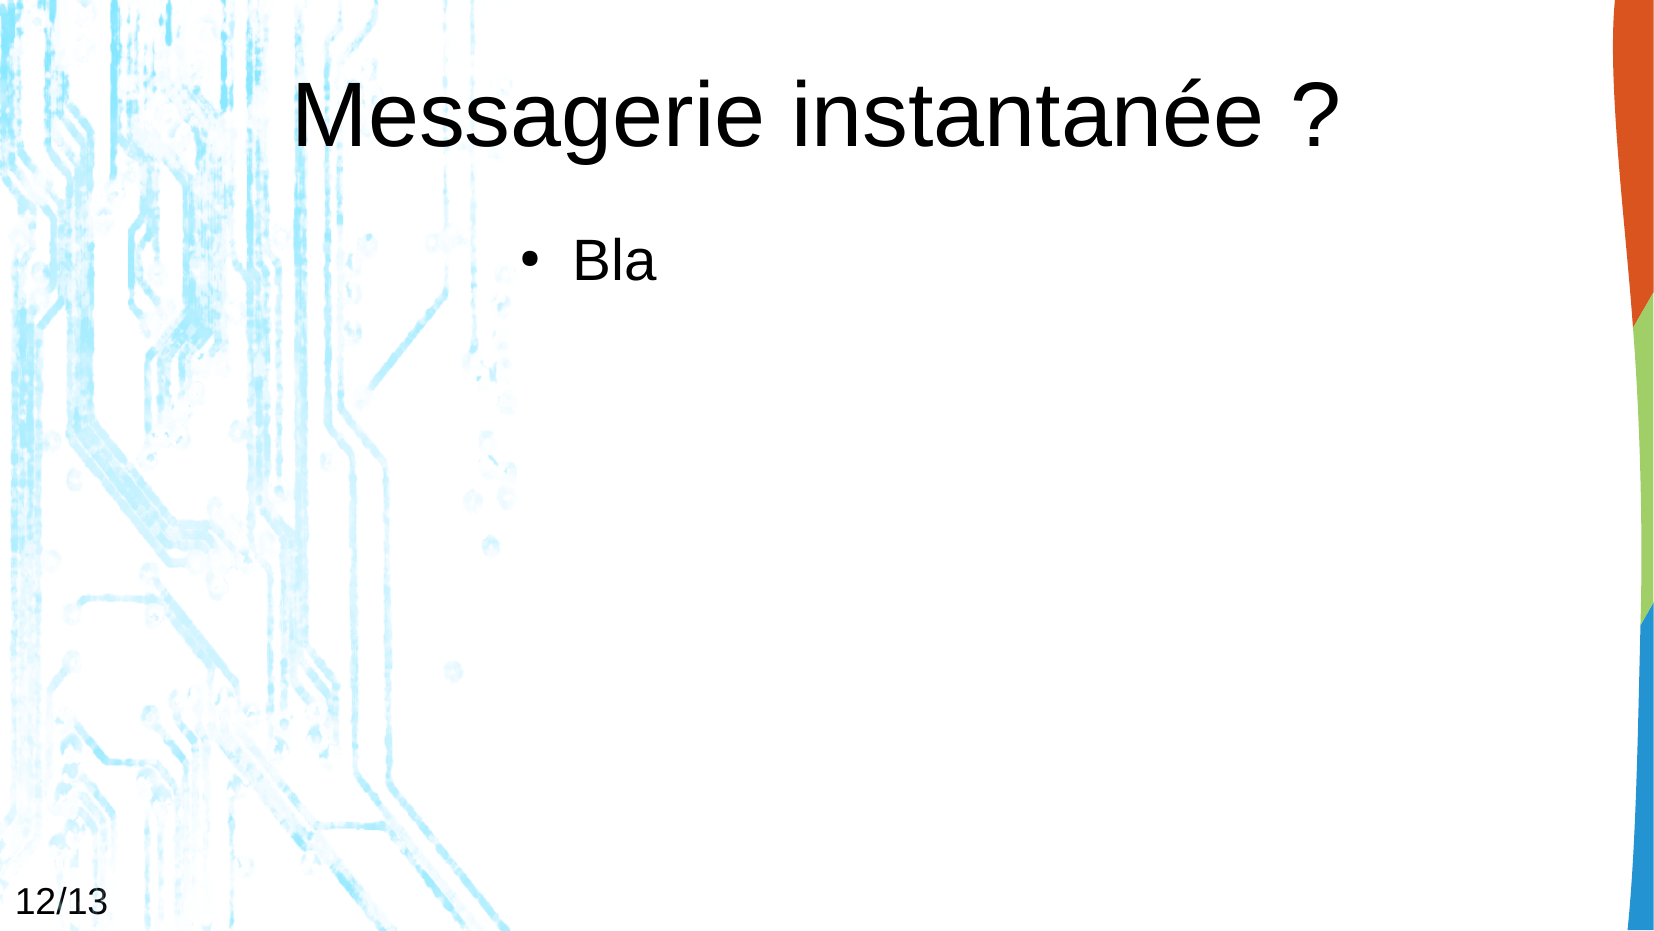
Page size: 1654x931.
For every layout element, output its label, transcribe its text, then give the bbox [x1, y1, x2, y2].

picture [0, 0, 517, 931]
list Bla [501, 228, 1571, 857]
title Messagerie instantanée ? [104, 37, 1530, 193]
